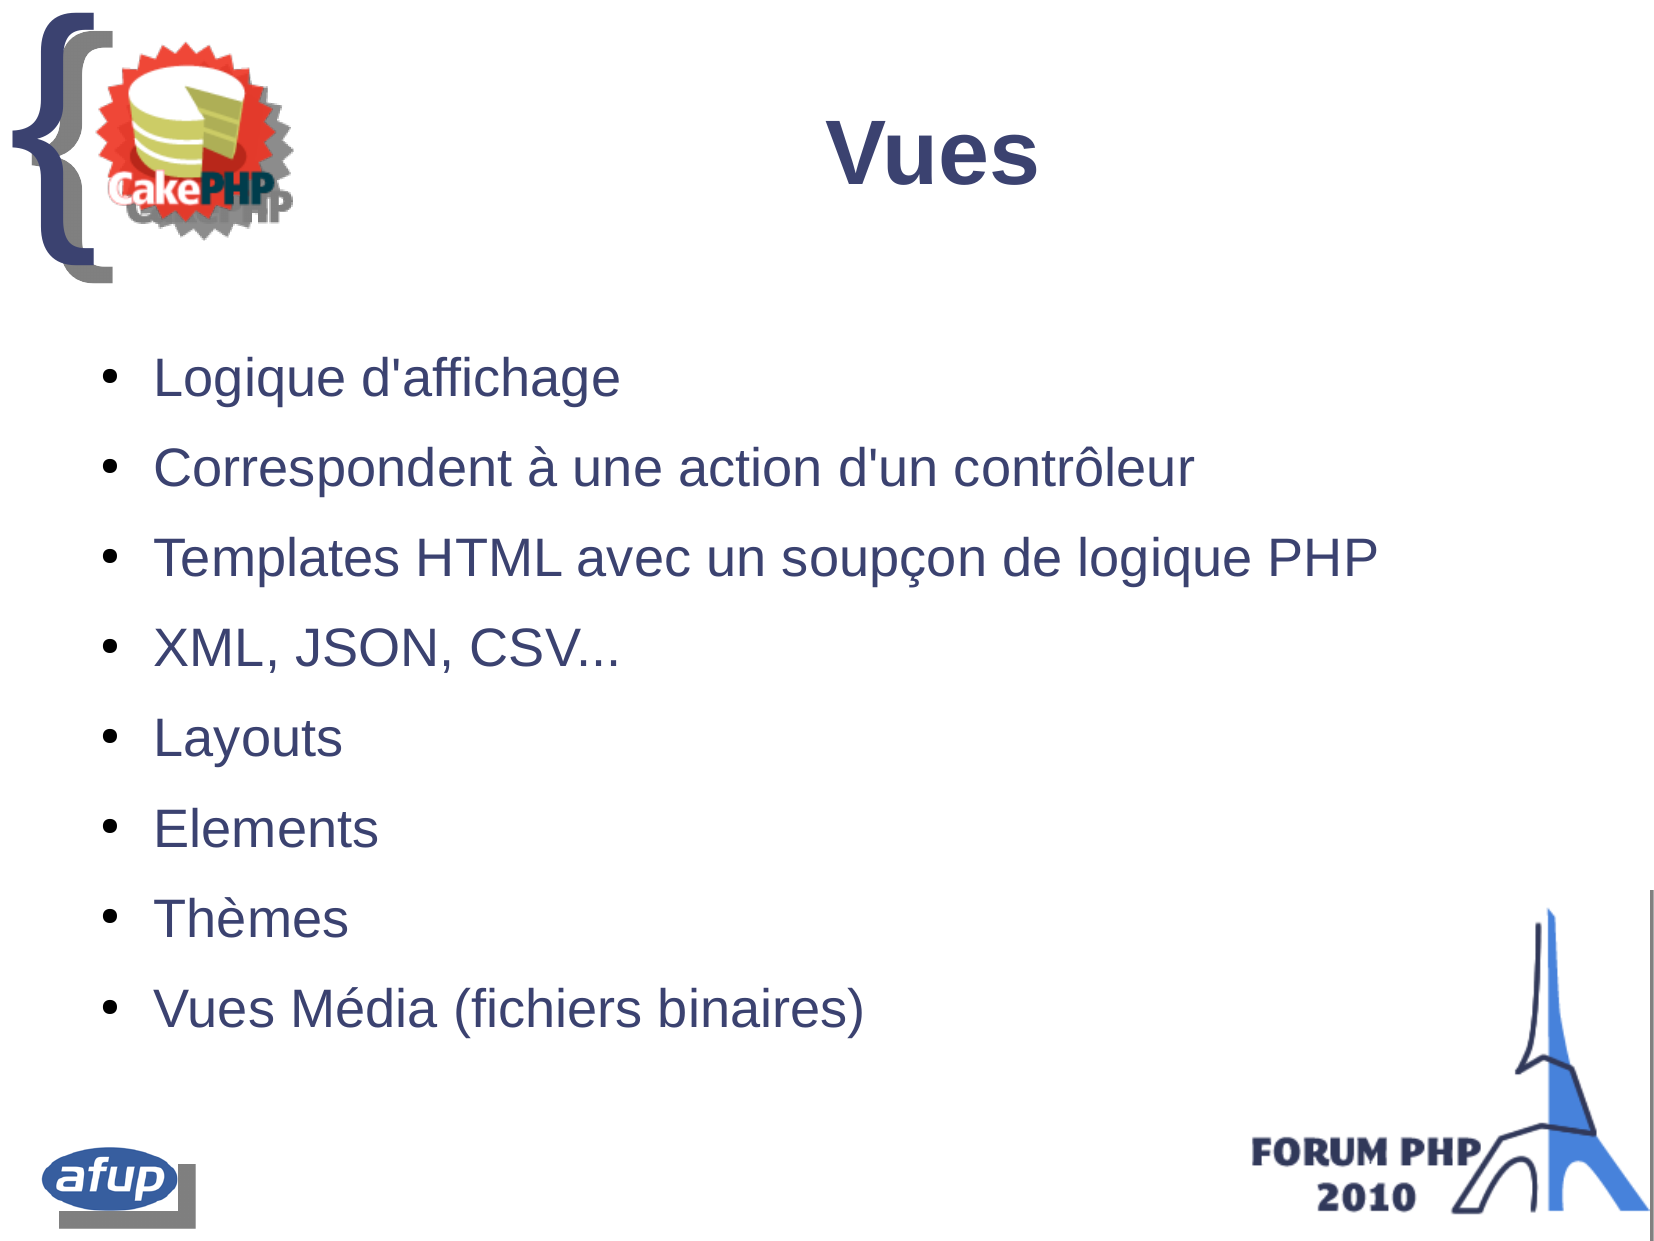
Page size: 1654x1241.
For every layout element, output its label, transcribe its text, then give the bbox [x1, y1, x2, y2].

list Logique d'affichage Correspondent à une action d'un contrôleur Templates HTML avec un soupçon de logique PHP XML, JSON, CSV... Layouts Elements Thèmes Vues Média (fichiers binaires) [82, 290, 1571, 1096]
picture [1240, 872, 1650, 1241]
picture [88, 35, 284, 231]
picture [41, 1146, 178, 1211]
title Vues [295, 56, 1571, 250]
